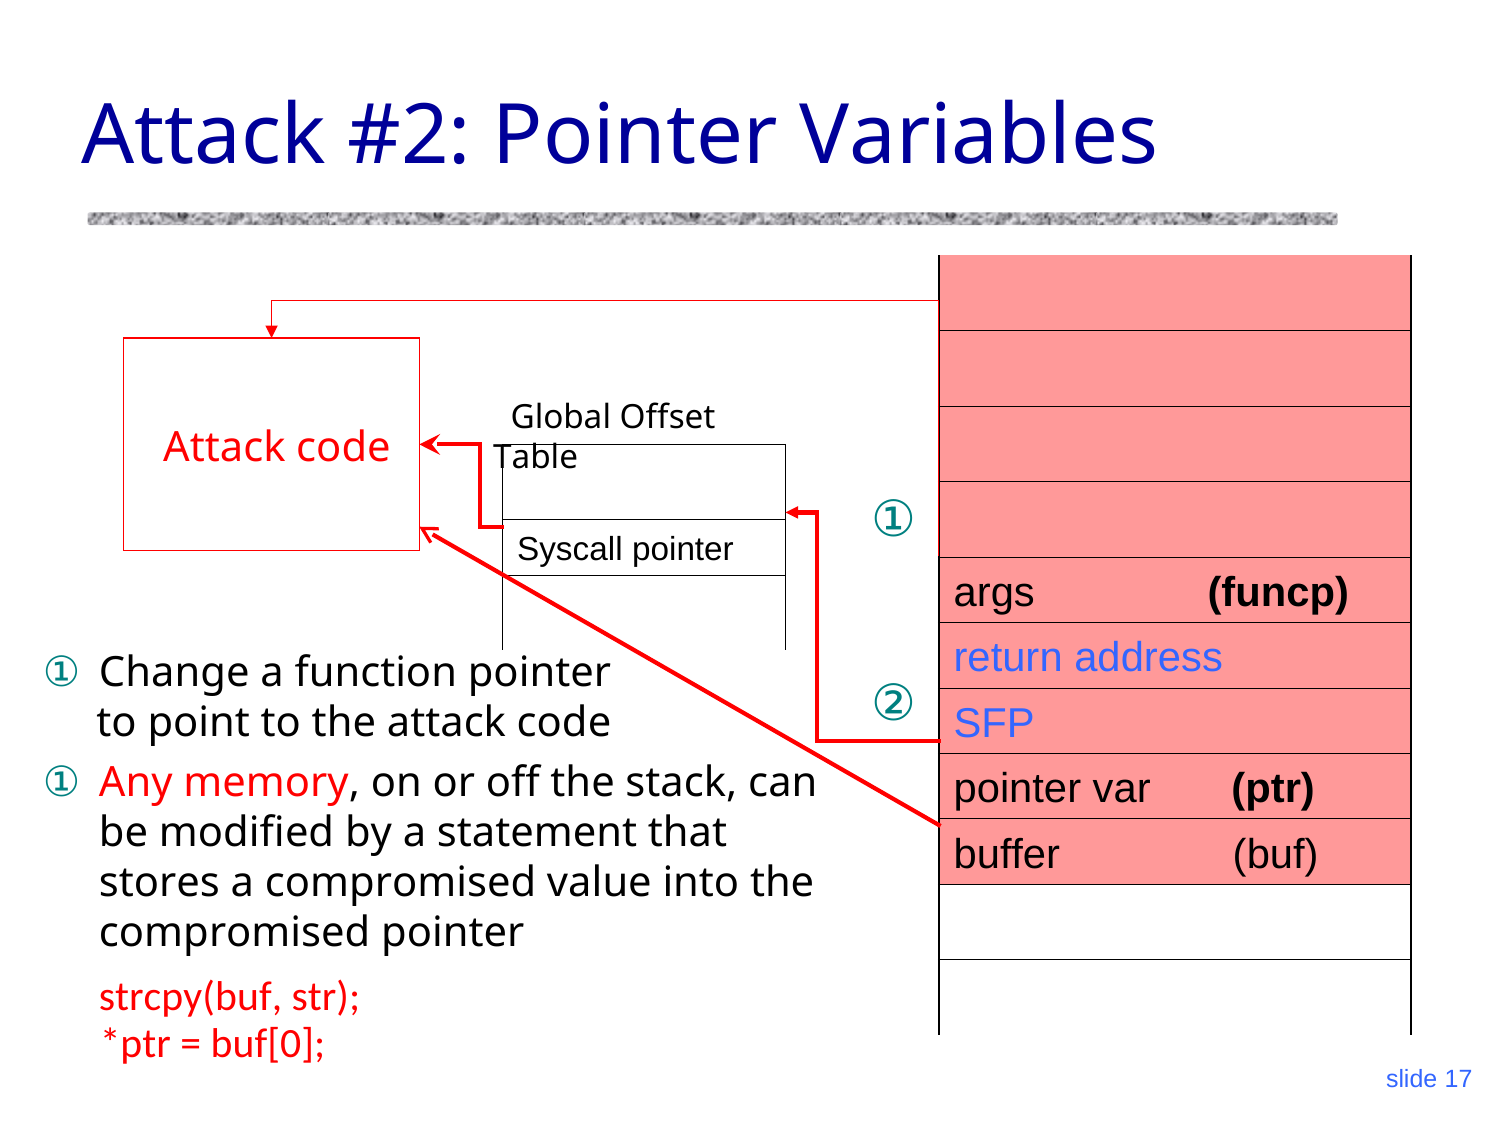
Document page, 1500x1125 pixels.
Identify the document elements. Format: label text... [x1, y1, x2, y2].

text_box Change a function pointer to point to the attack code Any memory, on or off the stack, can be modified by a statement that stores a compromised value into the compromised pointer strcpy(buf, str); *ptr = buf[0]; [616, 636, 863, 778]
table_cell [940, 482, 1410, 557]
table_cell Syscall pointer [503, 520, 785, 575]
table_cell [940, 960, 1410, 1035]
text_box Global Offset Table [478, 387, 810, 483]
table_header [503, 483, 785, 519]
table_cell [940, 407, 1410, 481]
table_cell [940, 331, 1410, 406]
table_cell SFP [940, 689, 1410, 753]
title Attack #2: Pointer Variables [66, 37, 1342, 188]
table_cell return address [940, 623, 1410, 688]
table_cell pointer var (ptr) [940, 754, 1410, 818]
text_box Change a function pointer to point to the attack code Any memory, on or off the stack, can be modified by a statement that stores a compromised value into the compromised pointer strcpy(buf, str); *ptr = buf[0]; [28, 636, 863, 1074]
table_cell [503, 578, 603, 636]
table_cell buffer (buf) [940, 819, 1410, 884]
table_header [940, 255, 1410, 330]
table_cell args (funcp) [940, 558, 1410, 622]
table_cell [940, 885, 1410, 959]
picture [87, 212, 1338, 226]
table_cell [512, 576, 785, 636]
text_box Attack code [123, 337, 420, 551]
text_box slide <number> [1174, 1025, 1488, 1101]
